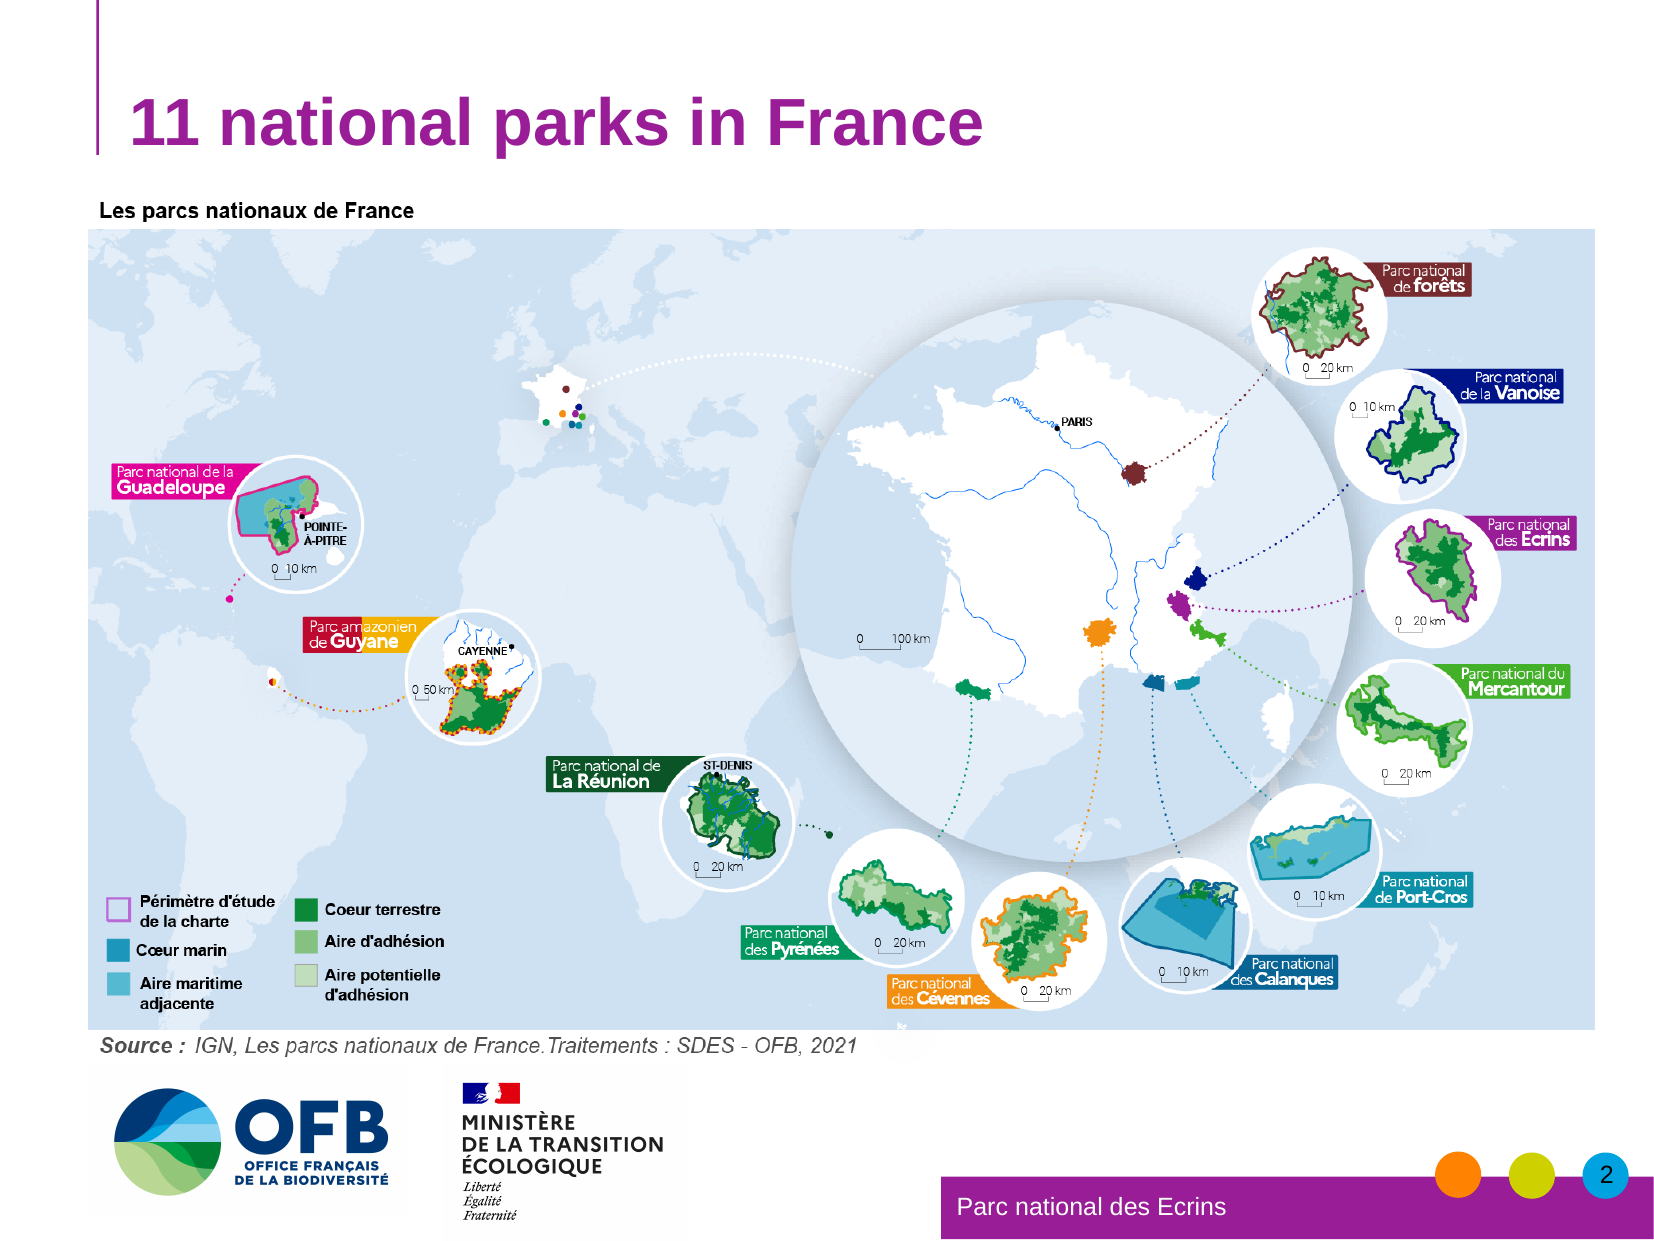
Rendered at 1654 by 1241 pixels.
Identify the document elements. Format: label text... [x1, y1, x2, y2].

title 11 national parks in France [129, 11, 1619, 160]
picture [88, 190, 1595, 1241]
